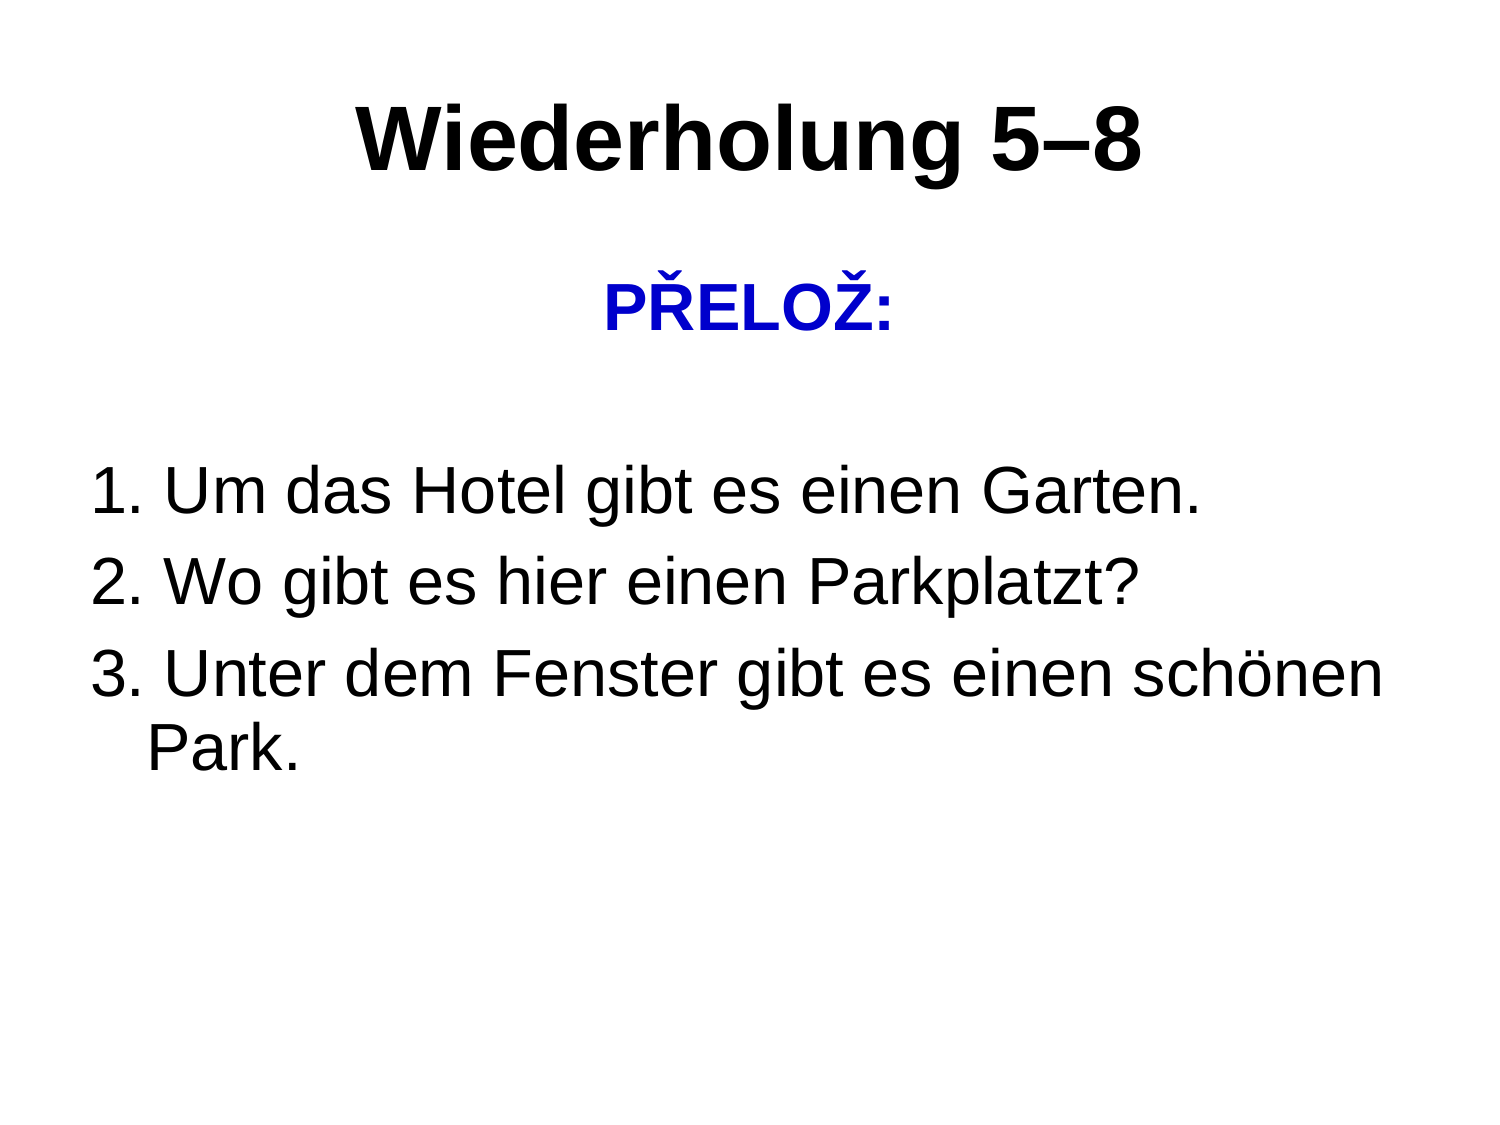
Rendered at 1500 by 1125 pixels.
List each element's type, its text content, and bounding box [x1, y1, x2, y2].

title Wiederholung 5–8 [75, 45, 1426, 233]
list PŘELOŽ: 1. Um das Hotel gibt es einen Garten. 2. Wo gibt es hier einen Parkplatzt? 3. Unter dem Fenster gibt es einen schönen Park. [75, 262, 1426, 1006]
